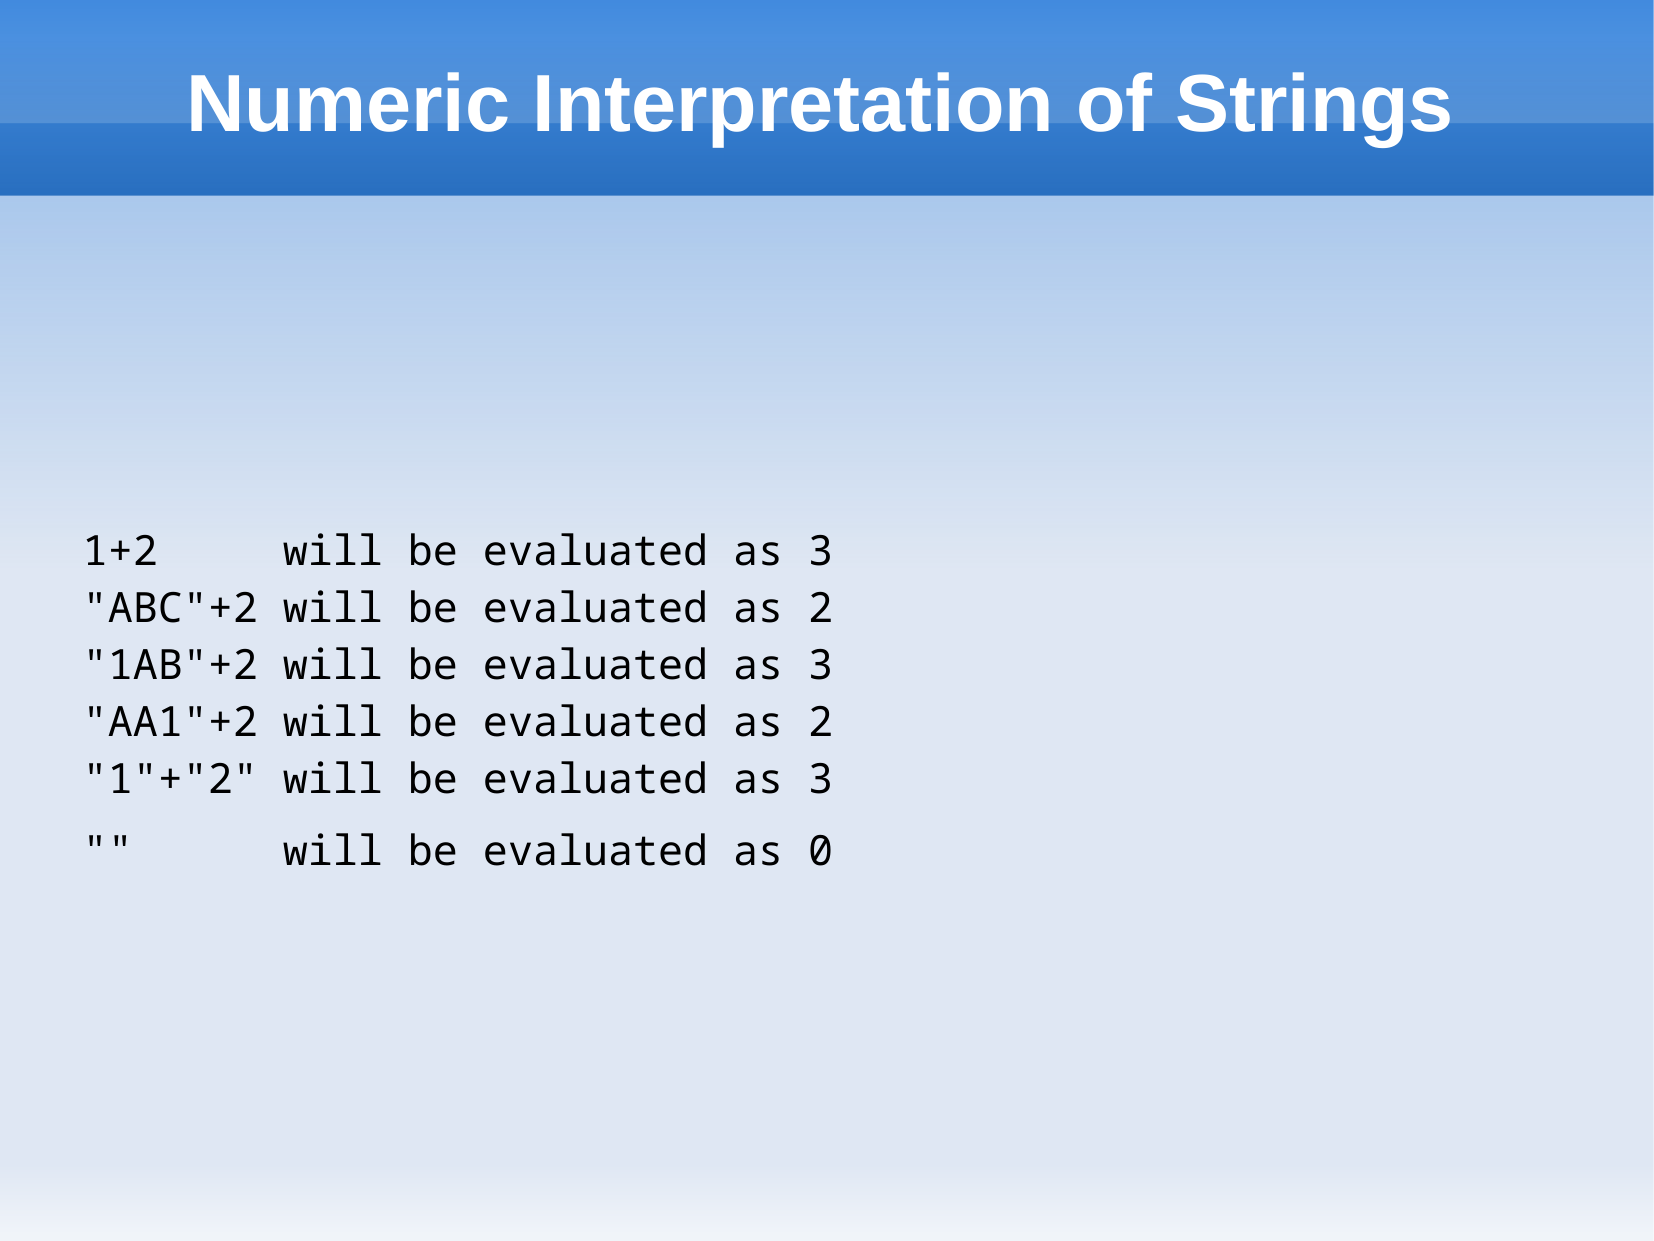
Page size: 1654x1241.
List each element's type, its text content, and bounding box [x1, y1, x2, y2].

title Numeric Interpretation of Strings [76, 0, 1565, 208]
picture [0, 0, 1654, 1241]
subtitle 1+2 will be evaluated as 3 "ABC"+2 will be evaluated as 2 "1AB"+2 will be evaluated as 3 "AA1"+2 will be evaluated as 2 "1"+"2" will be evaluated as 3 "" will be evaluated as 0 [82, 290, 1571, 1109]
